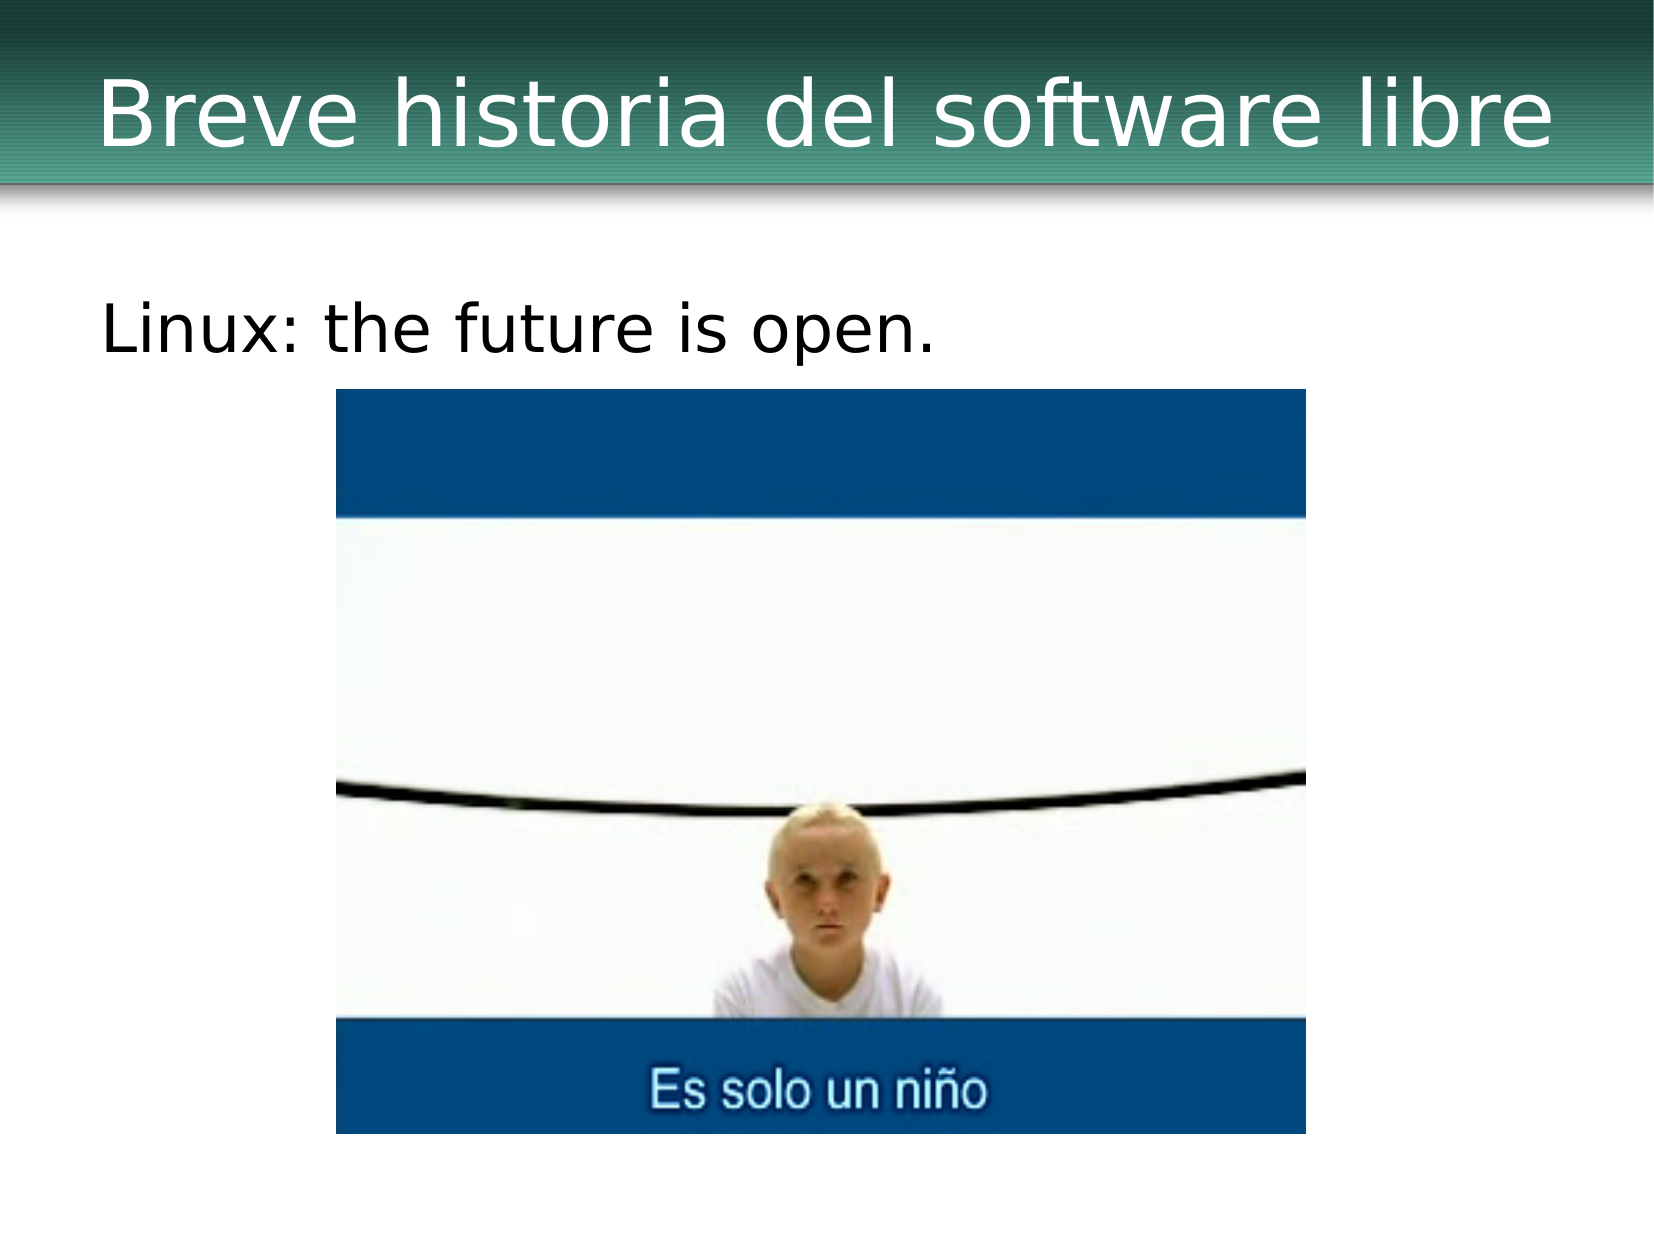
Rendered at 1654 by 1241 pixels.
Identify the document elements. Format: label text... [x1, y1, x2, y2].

picture [0, 0, 1654, 225]
title Breve historia del software libre [82, 11, 1571, 219]
picture [336, 389, 1306, 1134]
list Linux: the future is open. [82, 290, 1565, 1094]
